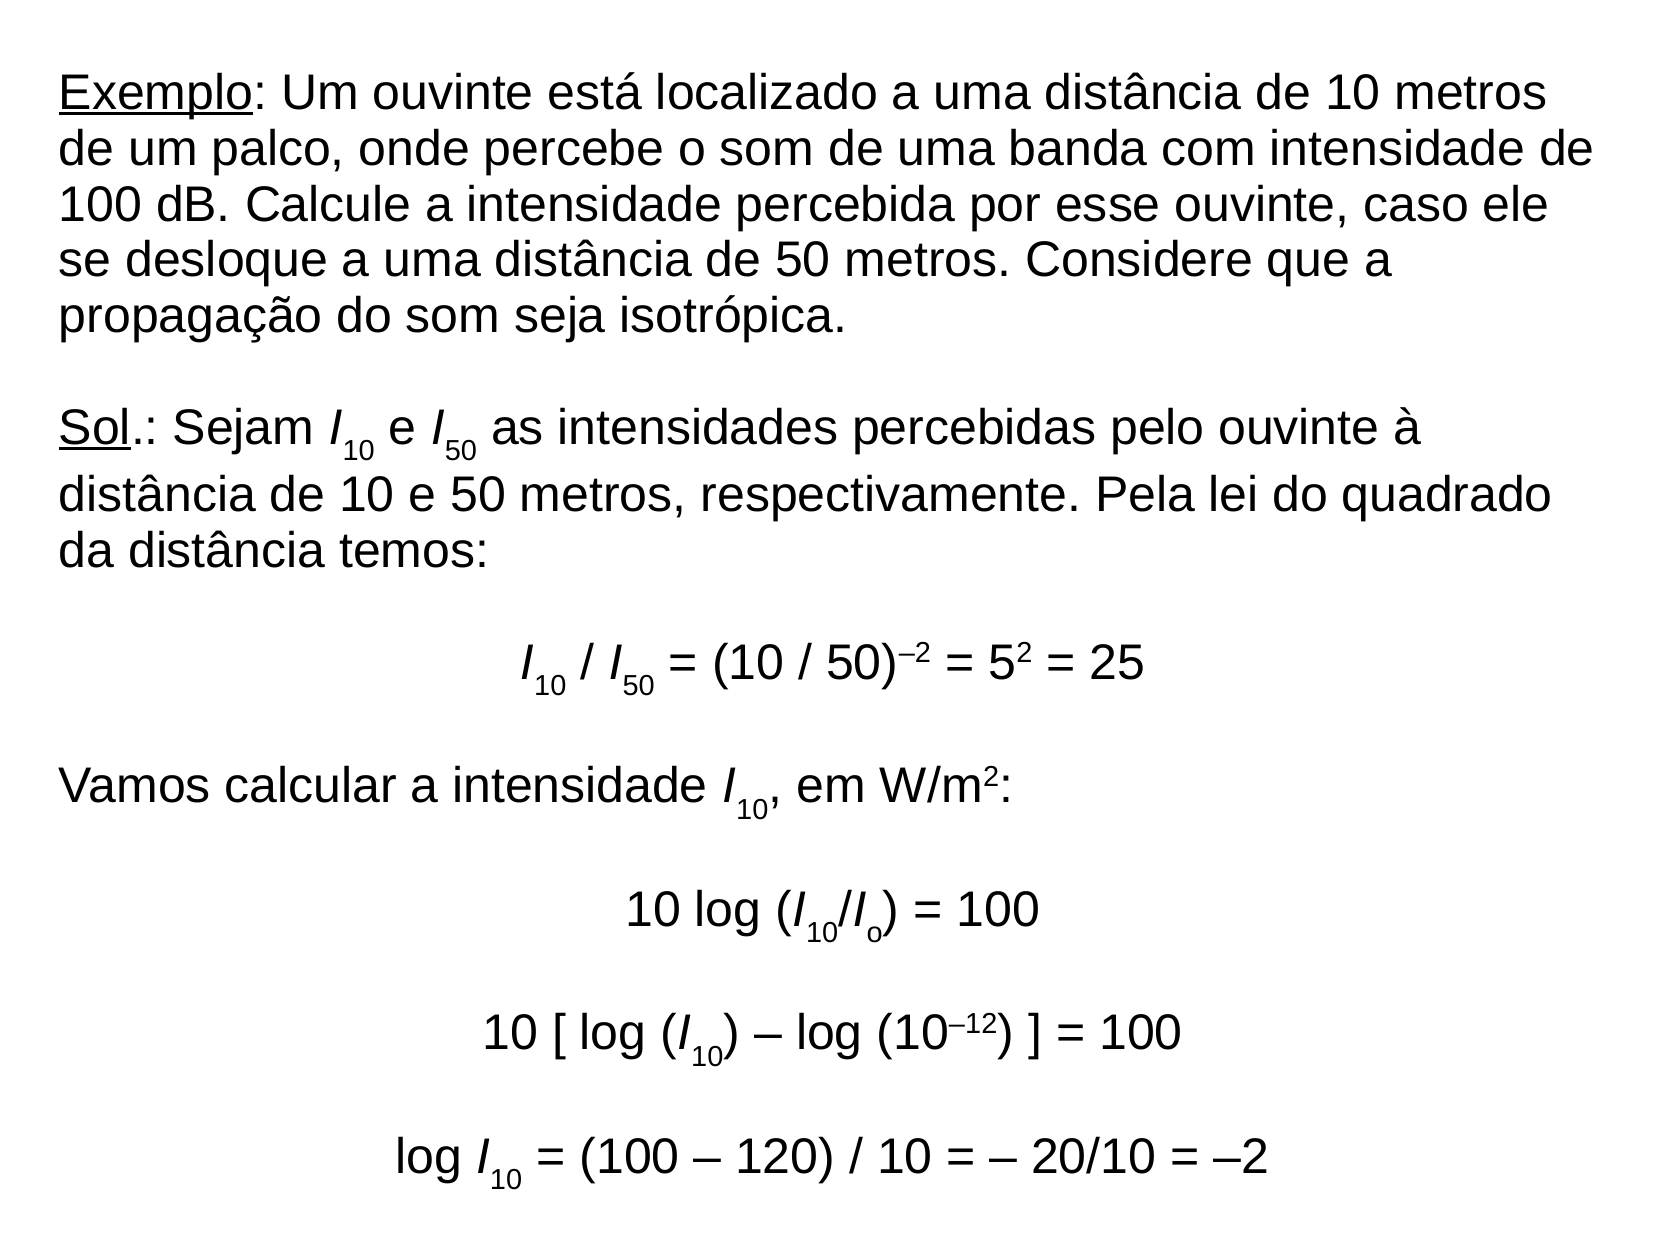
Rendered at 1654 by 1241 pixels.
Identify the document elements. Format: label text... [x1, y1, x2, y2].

subtitle Exemplo: Um ouvinte está localizado a uma distância de 10 metros de um palco, onde percebe o som de uma banda com intensidade de 100 dB. Calcule a intensidade percebida por esse ouvinte, caso ele se desloque a uma distância de 50 metros. Considere que a propagação do som seja isotrópica. Sol.: Sejam I10 e I50 as intensidades percebidas pelo ouvinte à distância de 10 e 50 metros, respectivamente. Pela lei do quadrado da distância temos: I10 / I50 = (10 / 50)–2 = 52 = 25 Vamos calcular a intensidade I10, em W/m2: 10 log (I10/Io) = 100 10 [ log (I10) – log (10–12) ] = 100 log I10 = (100 – 120) / 10 = – 20/10 = –2 [59, 36, 1607, 1224]
